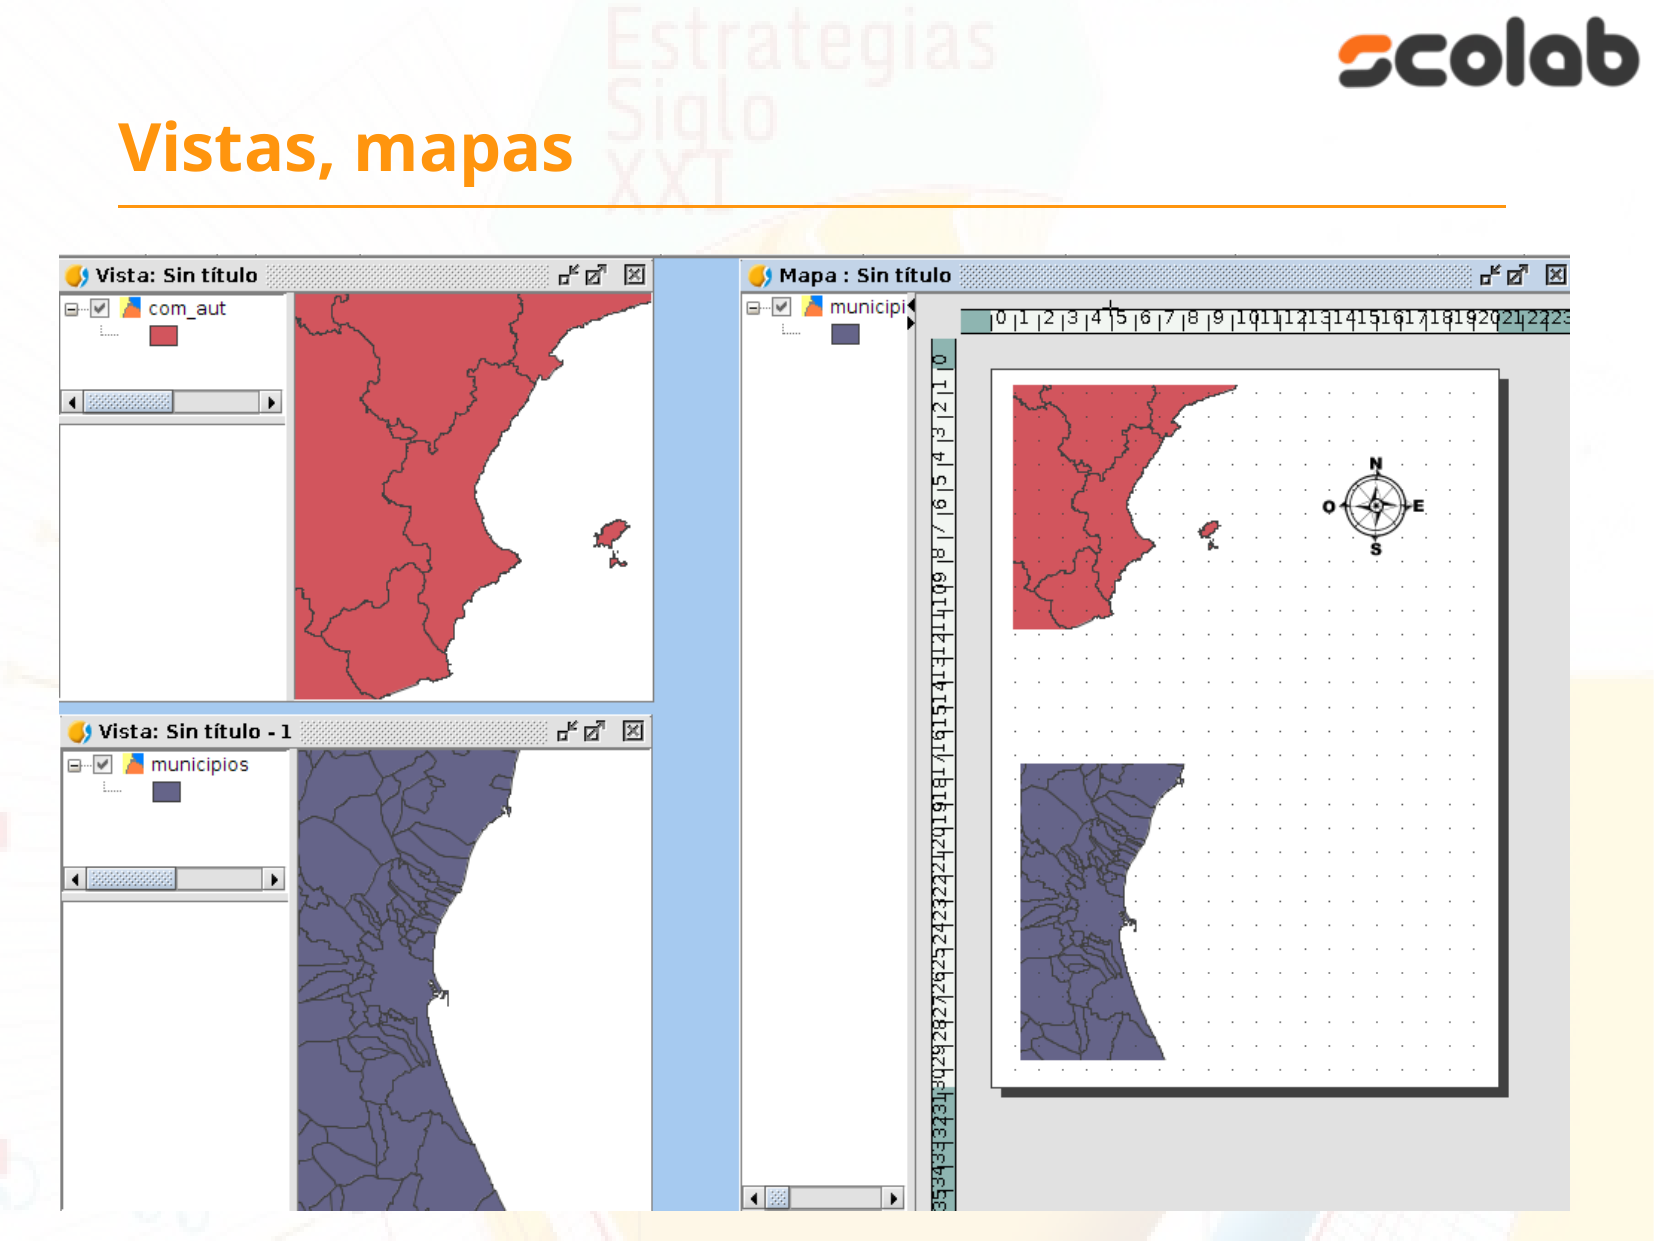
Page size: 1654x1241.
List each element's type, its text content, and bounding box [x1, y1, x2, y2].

title Vistas, mapas [118, 96, 1607, 195]
picture [0, 0, 1654, 1241]
